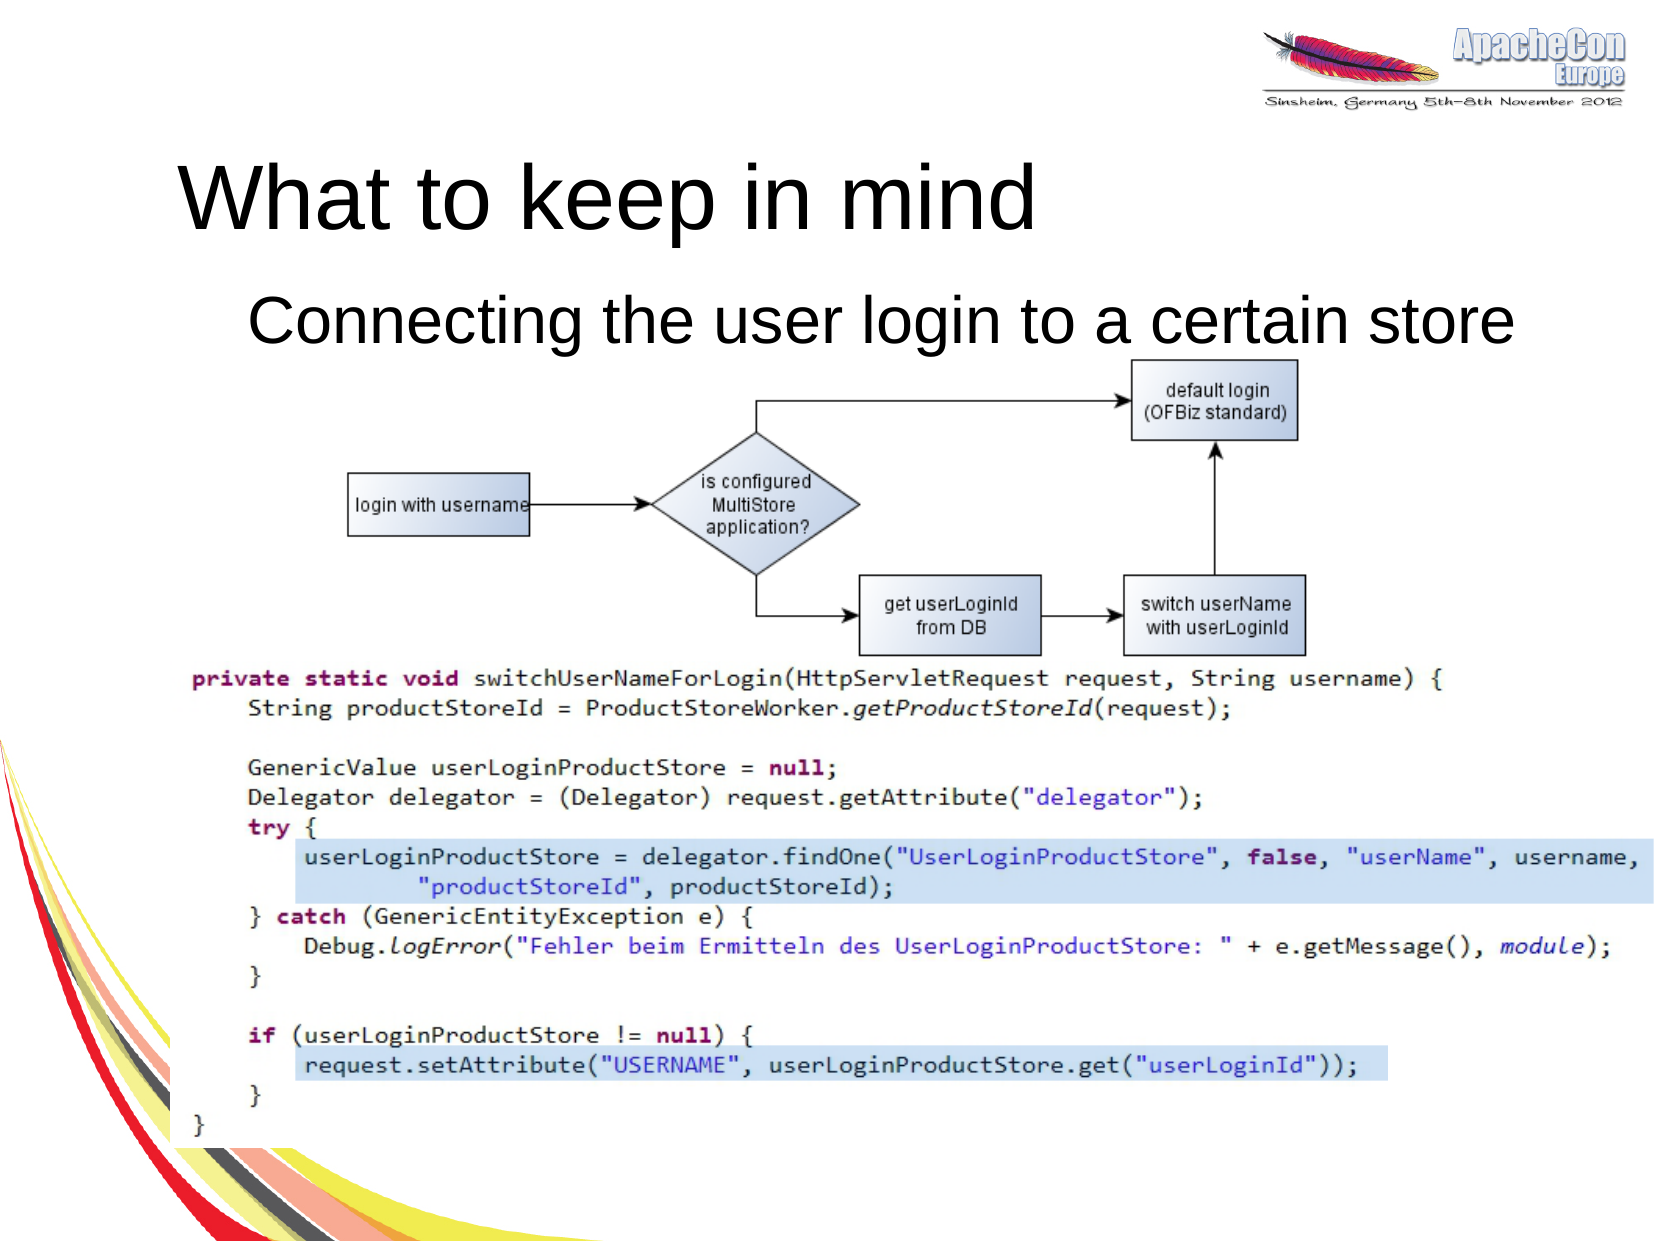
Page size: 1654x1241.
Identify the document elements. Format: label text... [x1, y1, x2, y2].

text_box Connecting the user login to a certain store [176, 283, 1548, 359]
text_box [295, 838, 1654, 904]
picture [0, 0, 1654, 1241]
title What to keep in mind [177, 141, 1536, 254]
text_box [295, 1045, 1388, 1081]
